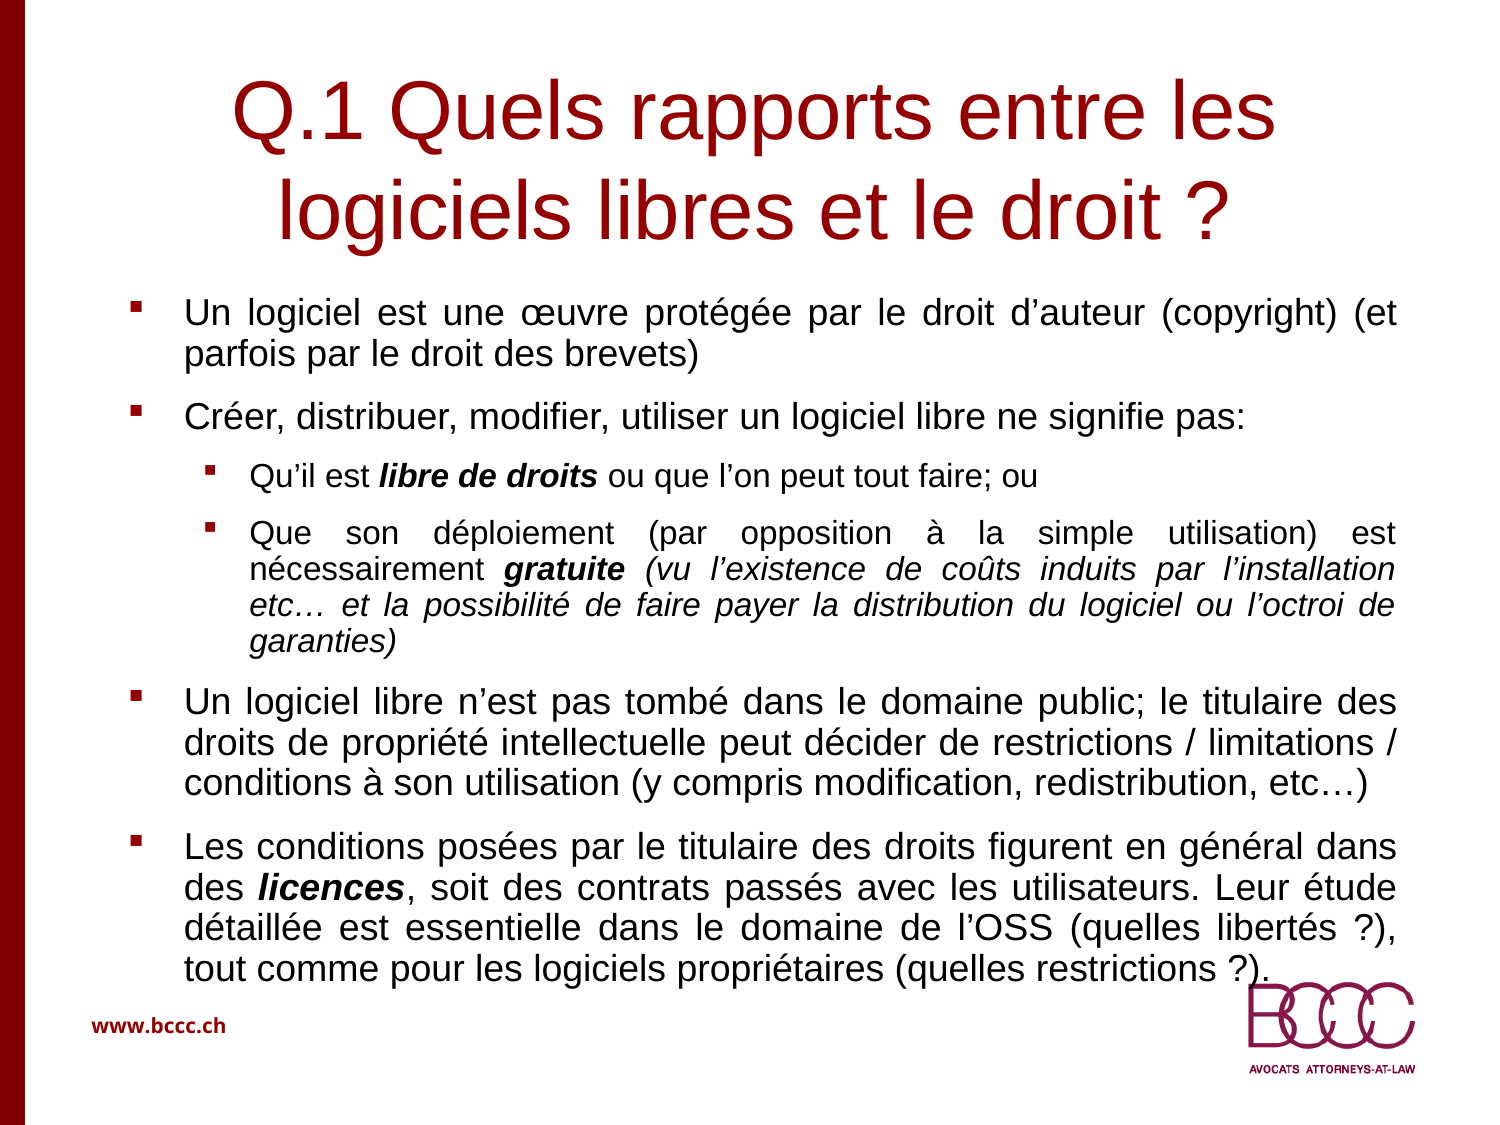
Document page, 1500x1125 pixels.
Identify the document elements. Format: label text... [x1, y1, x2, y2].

list Un logiciel est une œuvre protégée par le droit d’auteur (copyright) (et parfois par le droit des brevets) Créer, distribuer, modifier, utiliser un logiciel libre ne signifie pas: Qu’il est libre de droits ou que l’on peut tout faire; ou Que son déploiement (par opposition à la simple utilisation) est nécessairement gratuite (vu l’existence de coûts induits par l’installation etc… et la possibilité de faire payer la distribution du logiciel ou l’octroi de garanties) Un logiciel libre n’est pas tombé dans le domaine public; le titulaire des droits de propriété intellectuelle peut décider de restrictions / limitations / conditions à son utilisation (y compris modification, redistribution, etc…) Les conditions posées par le titulaire des droits figurent en général dans des licences, soit des contrats passés avec les utilisateurs. Leur étude détaillée est essentielle dans le domaine de l’OSS (quelles libertés ?), tout comme pour les logiciels propriétaires (quelles restrictions ?). [112, 212, 1413, 1063]
title Q.1 Quels rapports entre les logiciels libres et le droit ? [117, 48, 1393, 212]
picture [1246, 981, 1416, 1075]
